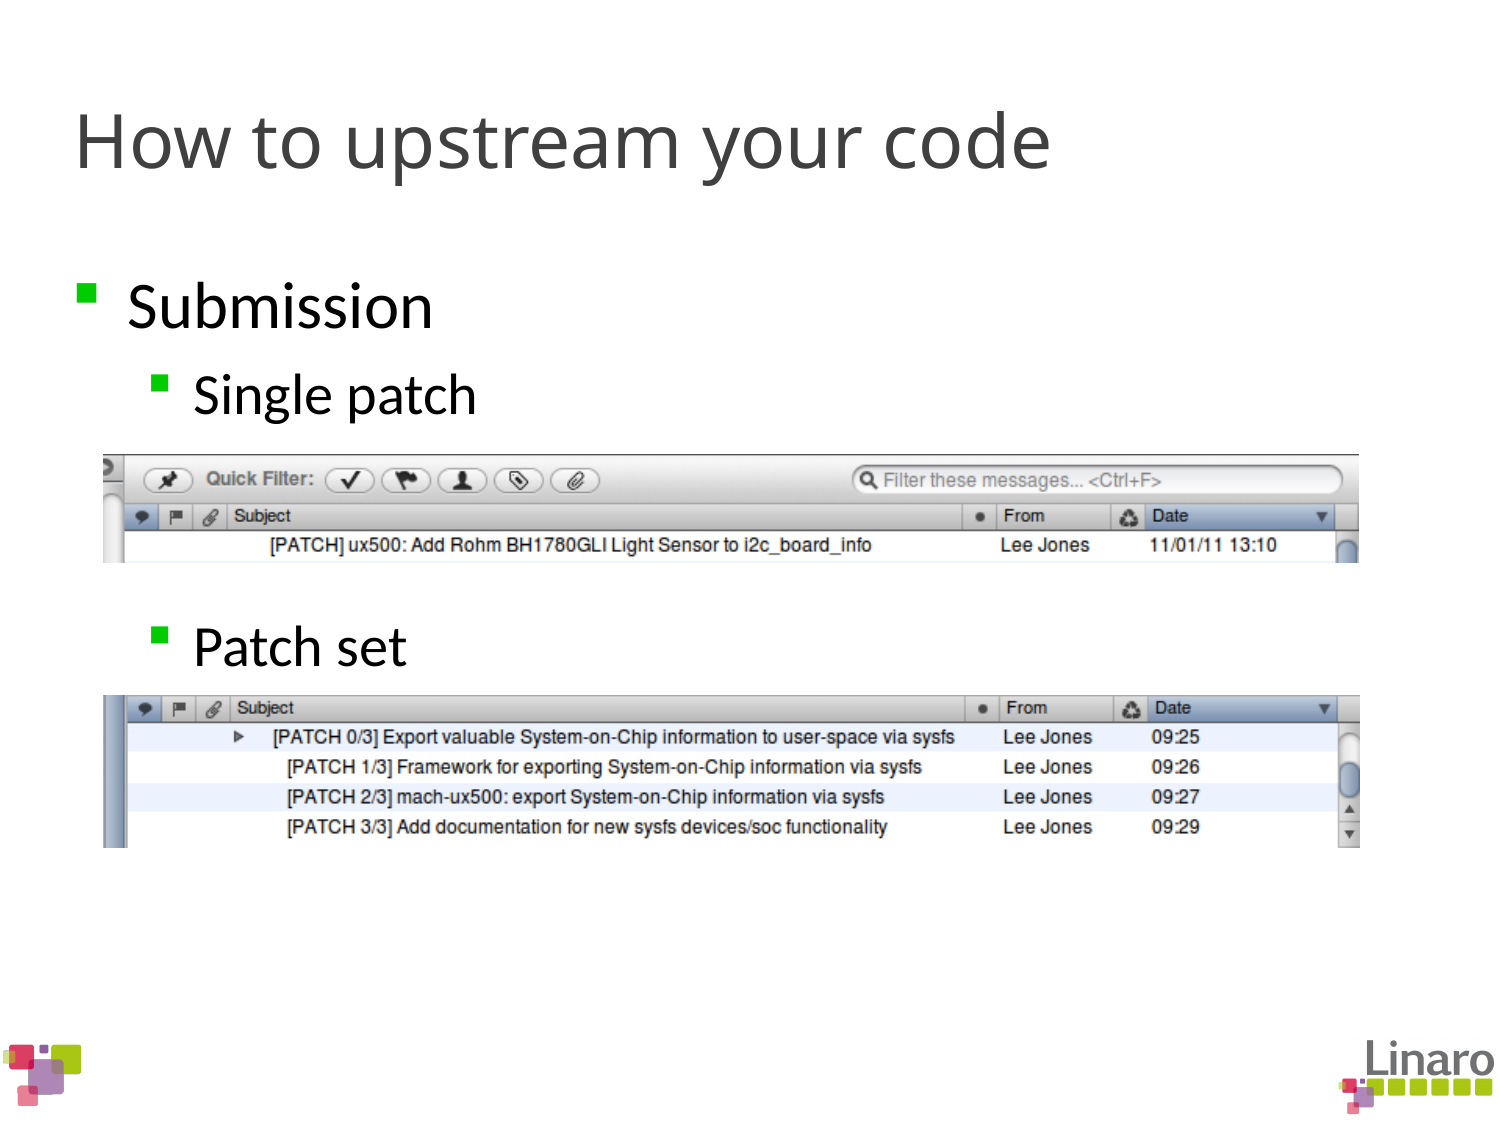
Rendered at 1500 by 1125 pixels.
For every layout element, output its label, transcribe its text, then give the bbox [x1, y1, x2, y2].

list Submission Single patch Patch set [56, 254, 1426, 1034]
picture [103, 454, 1359, 563]
picture [0, 1041, 84, 1125]
title How to upstream your code [59, 40, 1410, 237]
picture [103, 695, 1360, 848]
picture [1331, 1035, 1500, 1119]
